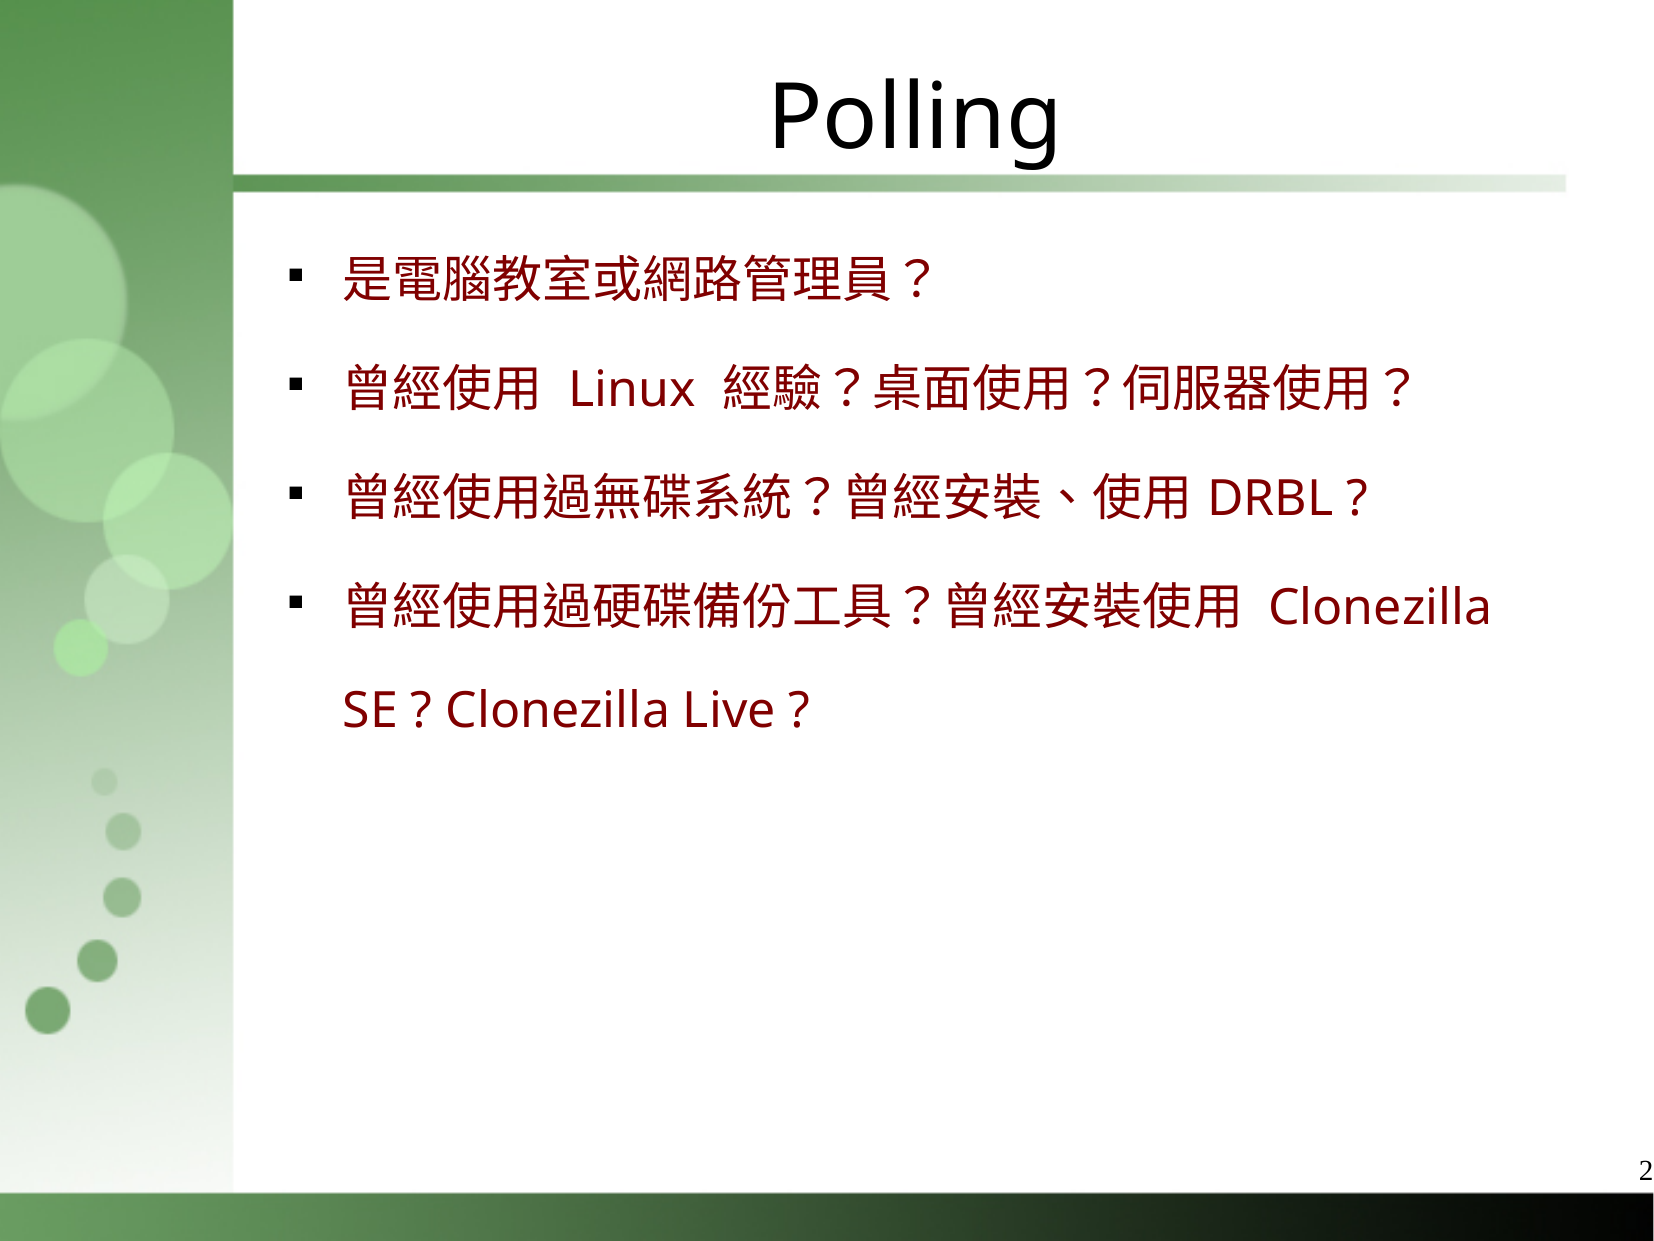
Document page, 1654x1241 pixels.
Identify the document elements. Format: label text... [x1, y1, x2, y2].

picture [0, 0, 1654, 1241]
title Polling [236, 49, 1595, 178]
text_box 是電腦教室或網路管理員？ 曾經使用 Linux 經驗？桌面使用？伺服器使用？ 曾經使用過無碟系統？曾經安裝、使用DRBL ? 曾經使用過硬碟備份工具？曾經安裝使用 Clonezilla SE ? Clonezilla Live ? [271, 270, 1506, 676]
